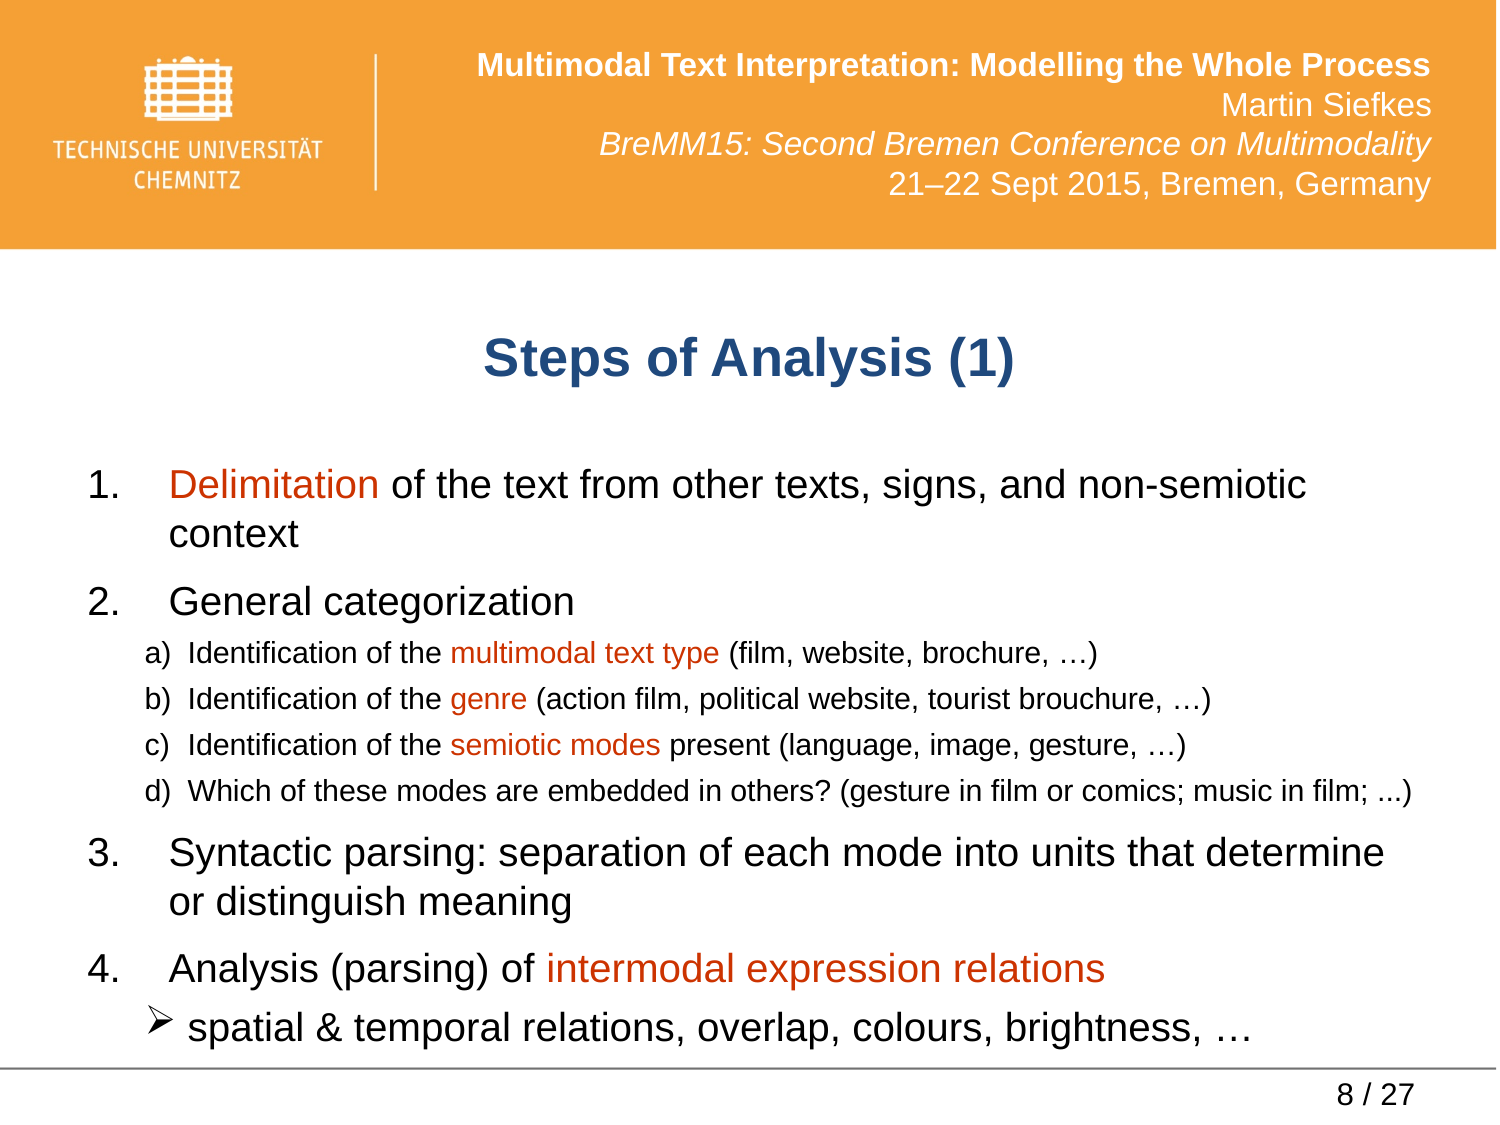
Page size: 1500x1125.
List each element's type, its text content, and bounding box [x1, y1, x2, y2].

text_box <Foliennummer> / 27 [1162, 1069, 1500, 1120]
text_box Steps of Analysis (1) [59, 314, 1441, 449]
list Delimitation of the text from other texts, signs, and non-semiotic context General categorization Identification of the multimodal text type (film, website, brochure, …) Identification of the genre (action film, political website, tourist brouchure, …) Identification of the semiotic modes present (language, image, gesture, …) Which of these modes are embedded in others? (gesture in film or comics; music in film; ...) Syntactic parsing: separation of each mode into units that determine or distinguish meaning Analysis (parsing) of intermodal expression relations spatial & temporal relations, overlap, colours, brightness, … [72, 458, 1423, 1061]
list [419, 45, 774, 197]
picture [0, 0, 1497, 1125]
